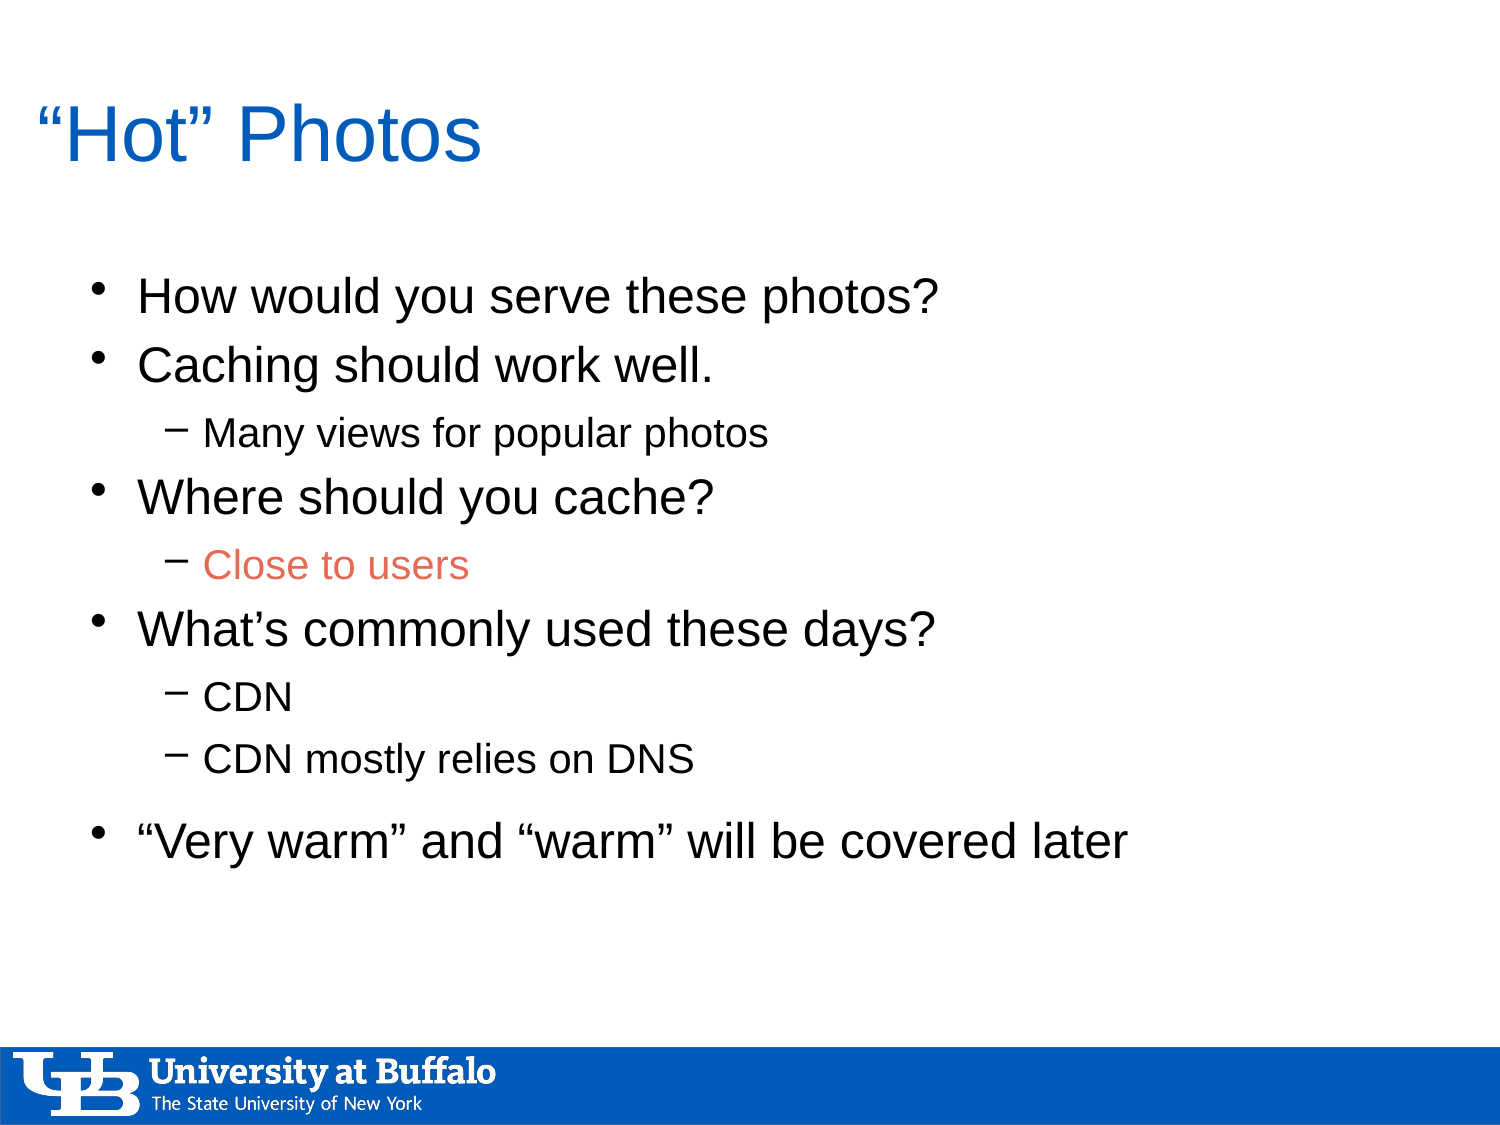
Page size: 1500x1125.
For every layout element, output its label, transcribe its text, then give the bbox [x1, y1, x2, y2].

list How would you serve these photos? Caching should work well. Many views for popular photos Where should you cache? Close to users What’s commonly used these days? CDN CDN mostly relies on DNS “Very warm” and “warm” will be covered later [75, 263, 1425, 916]
title “Hot” Photos [37, 40, 1388, 228]
picture [13, 1052, 496, 1116]
